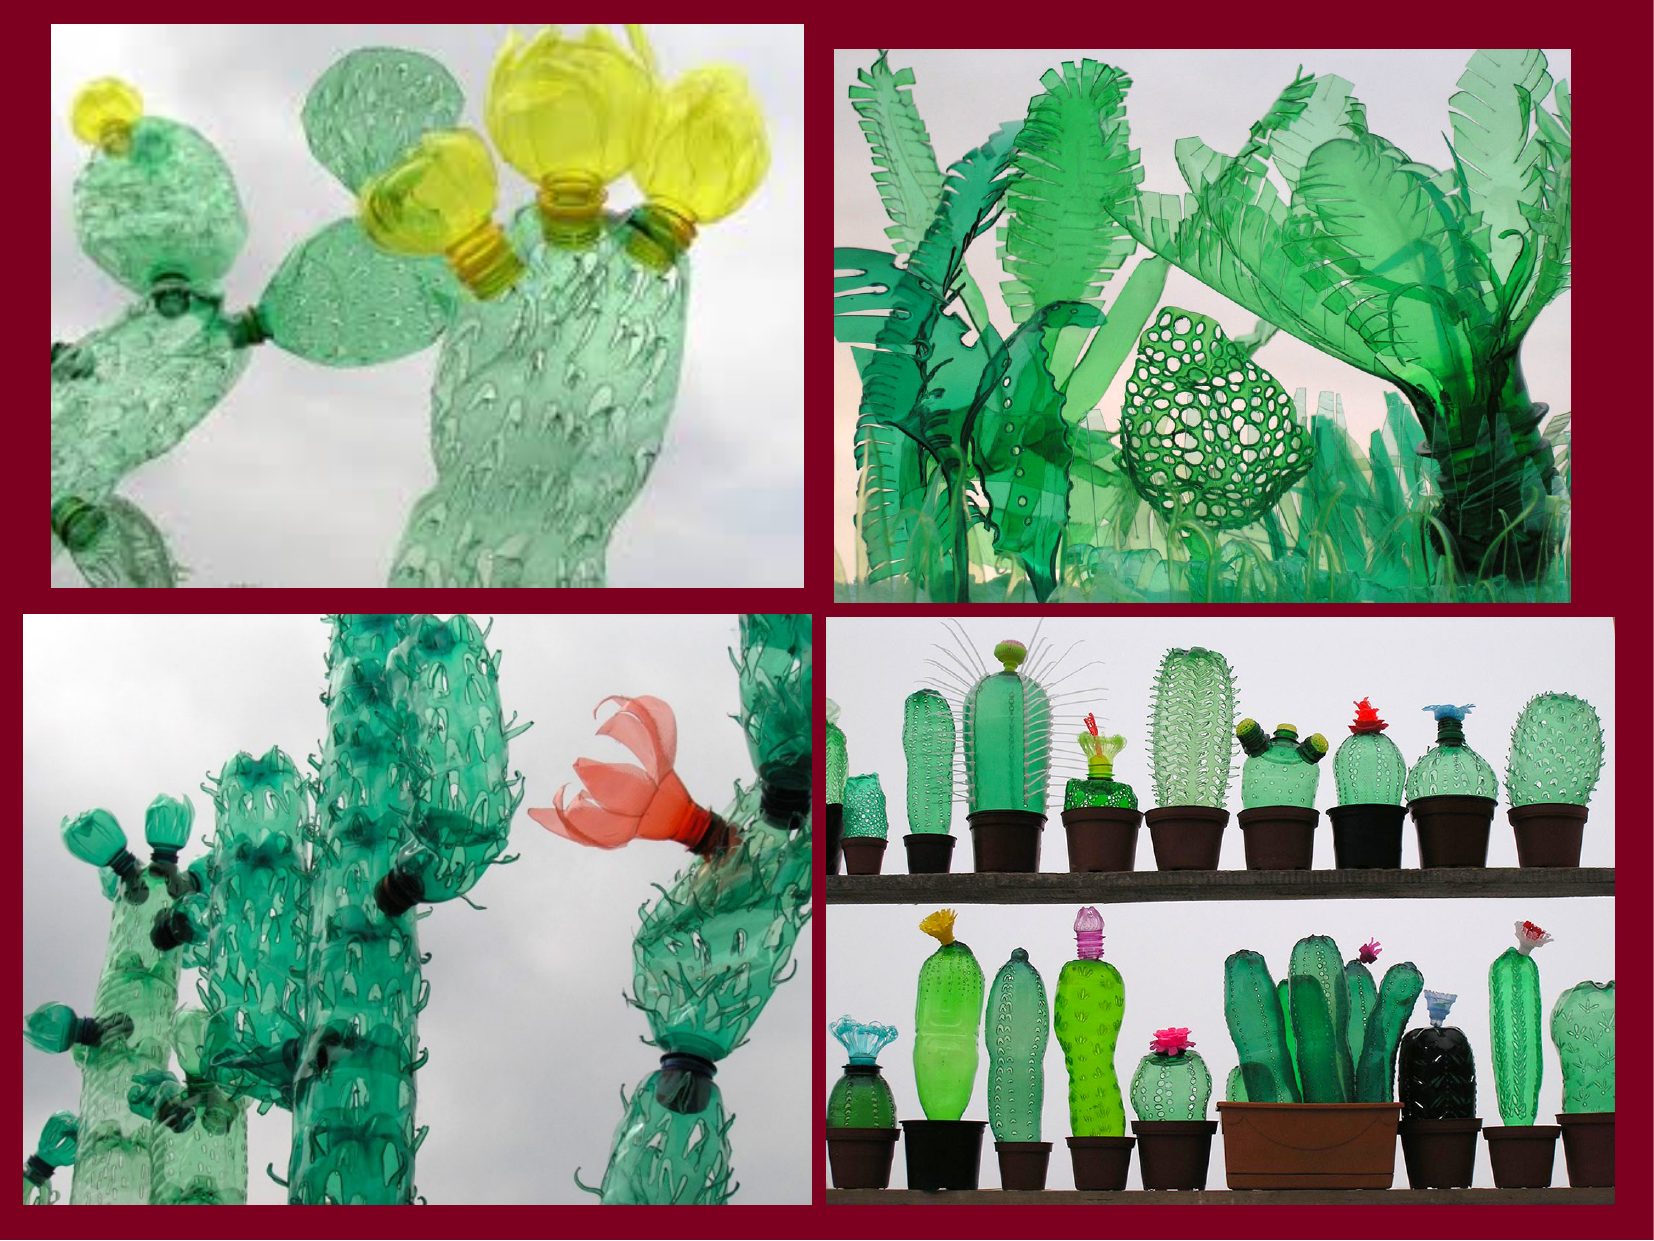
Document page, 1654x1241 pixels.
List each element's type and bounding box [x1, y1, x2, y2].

picture [826, 617, 1615, 1205]
picture [23, 614, 812, 1205]
picture [834, 49, 1571, 603]
picture [51, 24, 804, 588]
